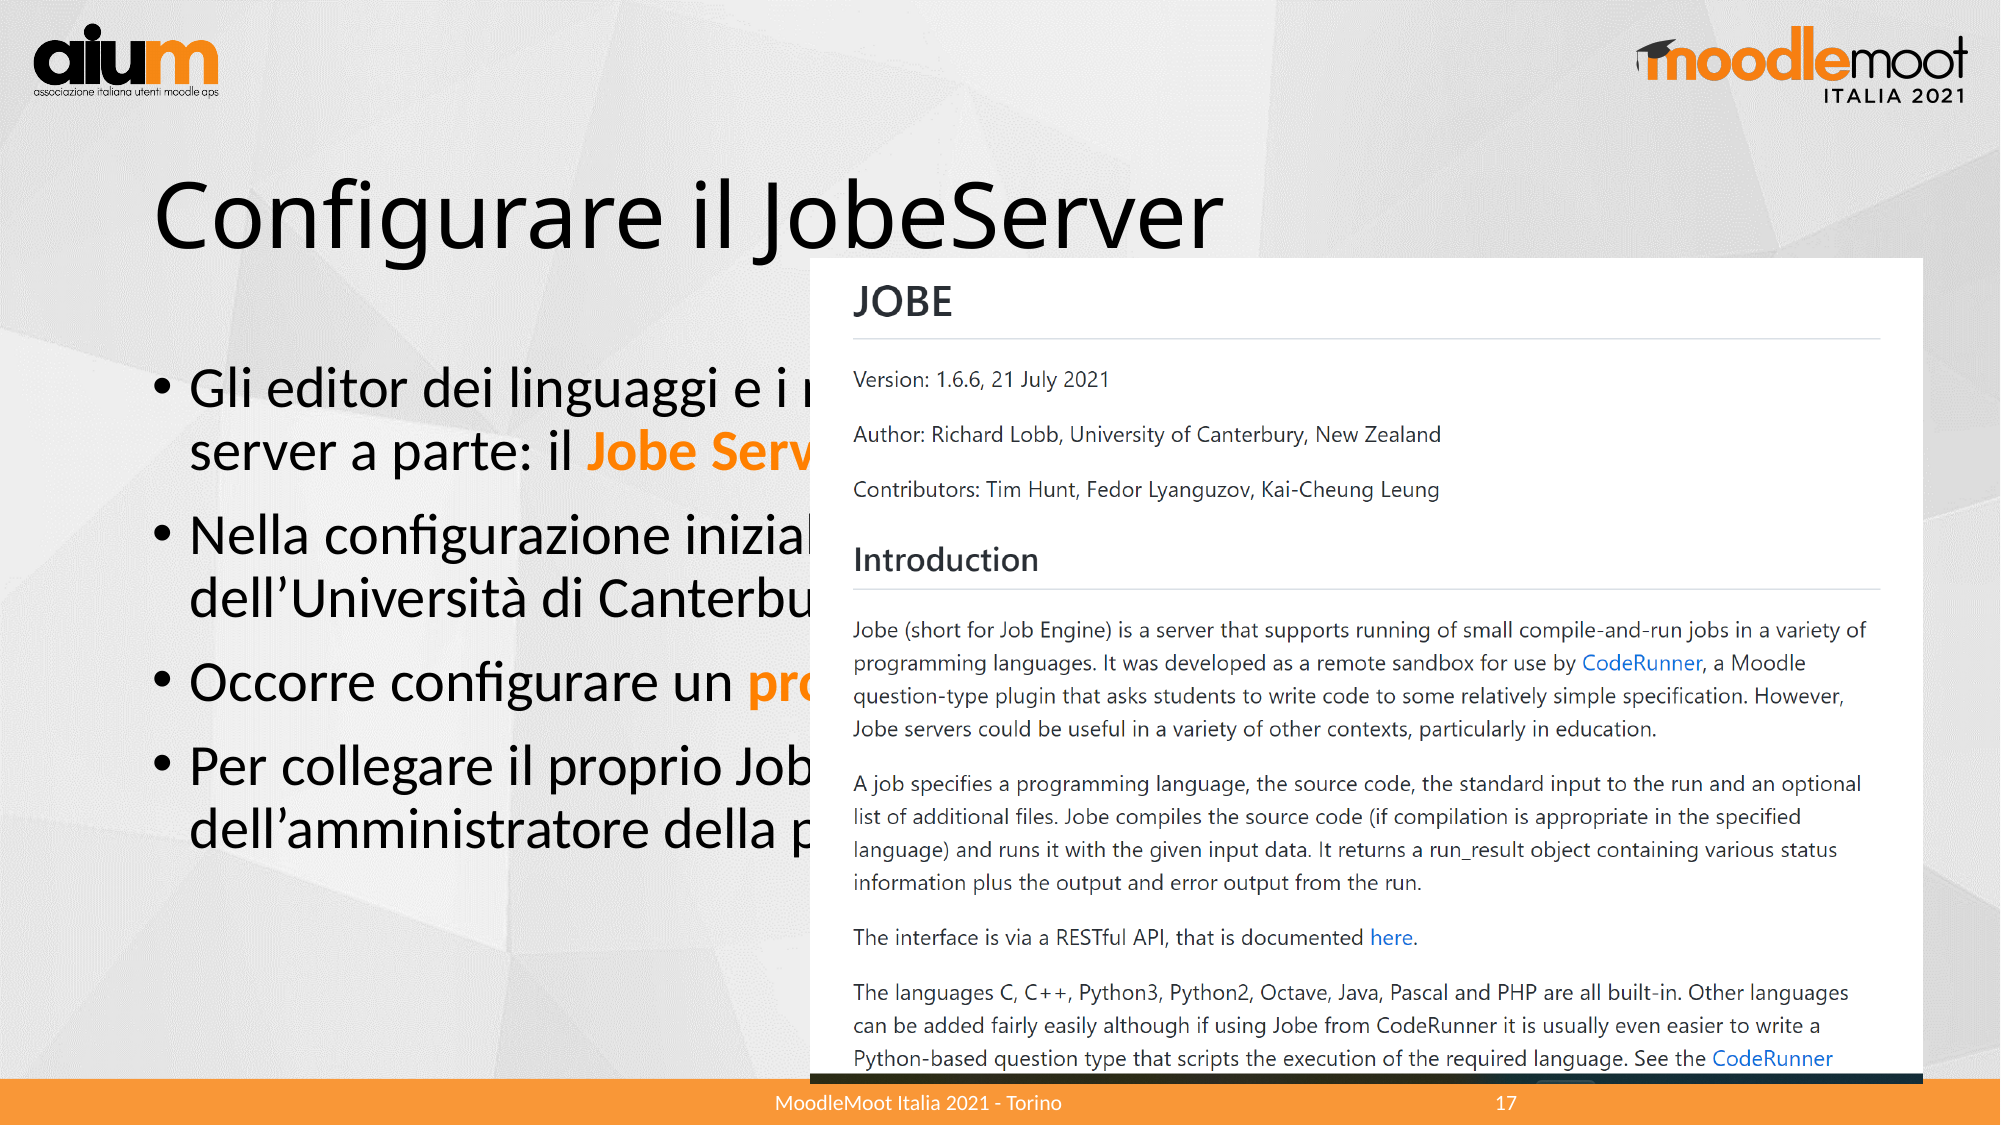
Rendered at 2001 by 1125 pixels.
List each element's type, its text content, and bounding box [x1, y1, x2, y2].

list Gli editor dei linguaggi e i motori per eseguire i comandi utilizzano un server a parte: il Jobe Server Nella configurazione iniziale del plugin viene agganciato il Jobe Server dell’Università di Canterbury Occorre configurare un proprio Jobe Sandbox Per collegare il proprio Jobe, occorre entrare nello spazio dell’amministratore della propria piattaforma Moodle [137, 349, 810, 1064]
title Configurare il JobeServer [137, 110, 1863, 328]
picture [0, 0, 2001, 1125]
